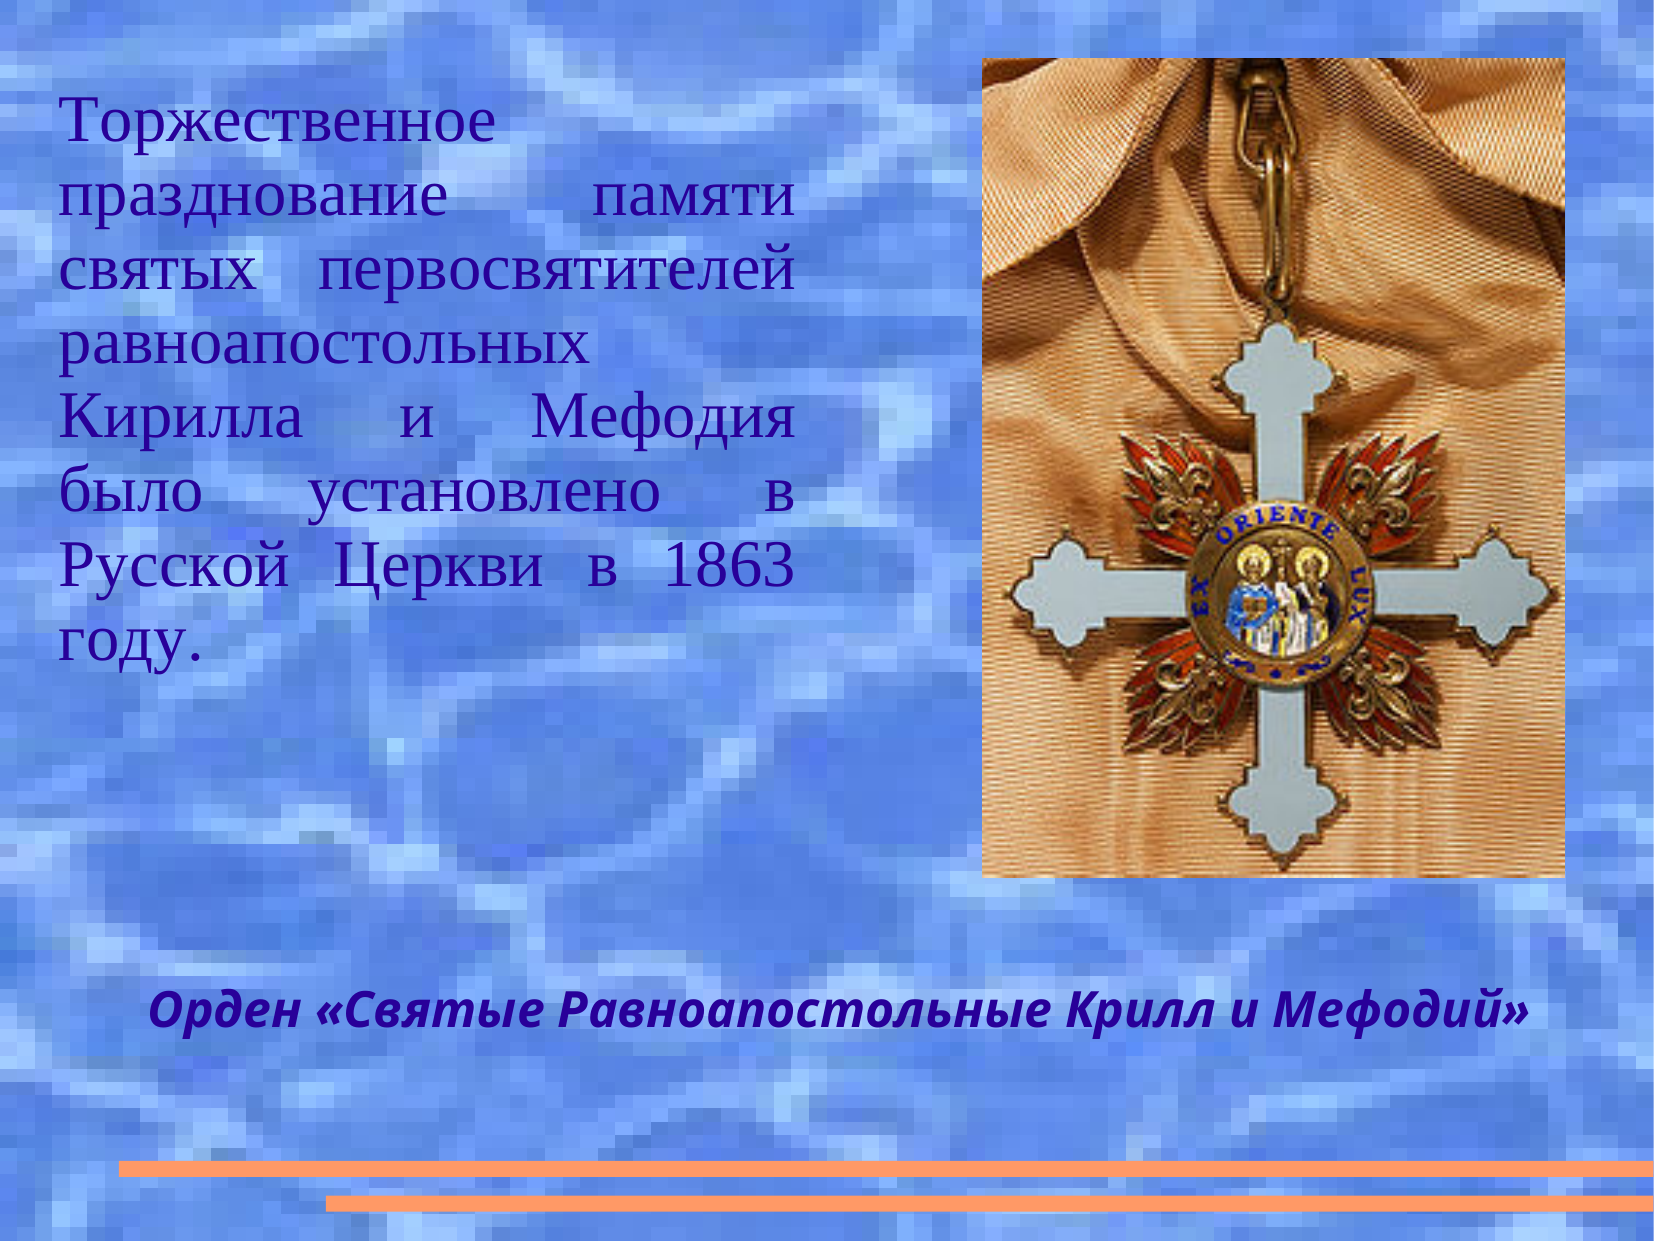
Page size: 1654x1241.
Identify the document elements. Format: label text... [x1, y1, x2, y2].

title Орден «Святые Равноапостольные Крилл и Мефодий» [147, 912, 1560, 1105]
list Торжественное празднование памяти святых первосвятителей равноапостольных Кирилла и Мефодия было установлено в Русской Церкви в 1863 году. [59, 82, 798, 886]
picture [0, 0, 1654, 1241]
